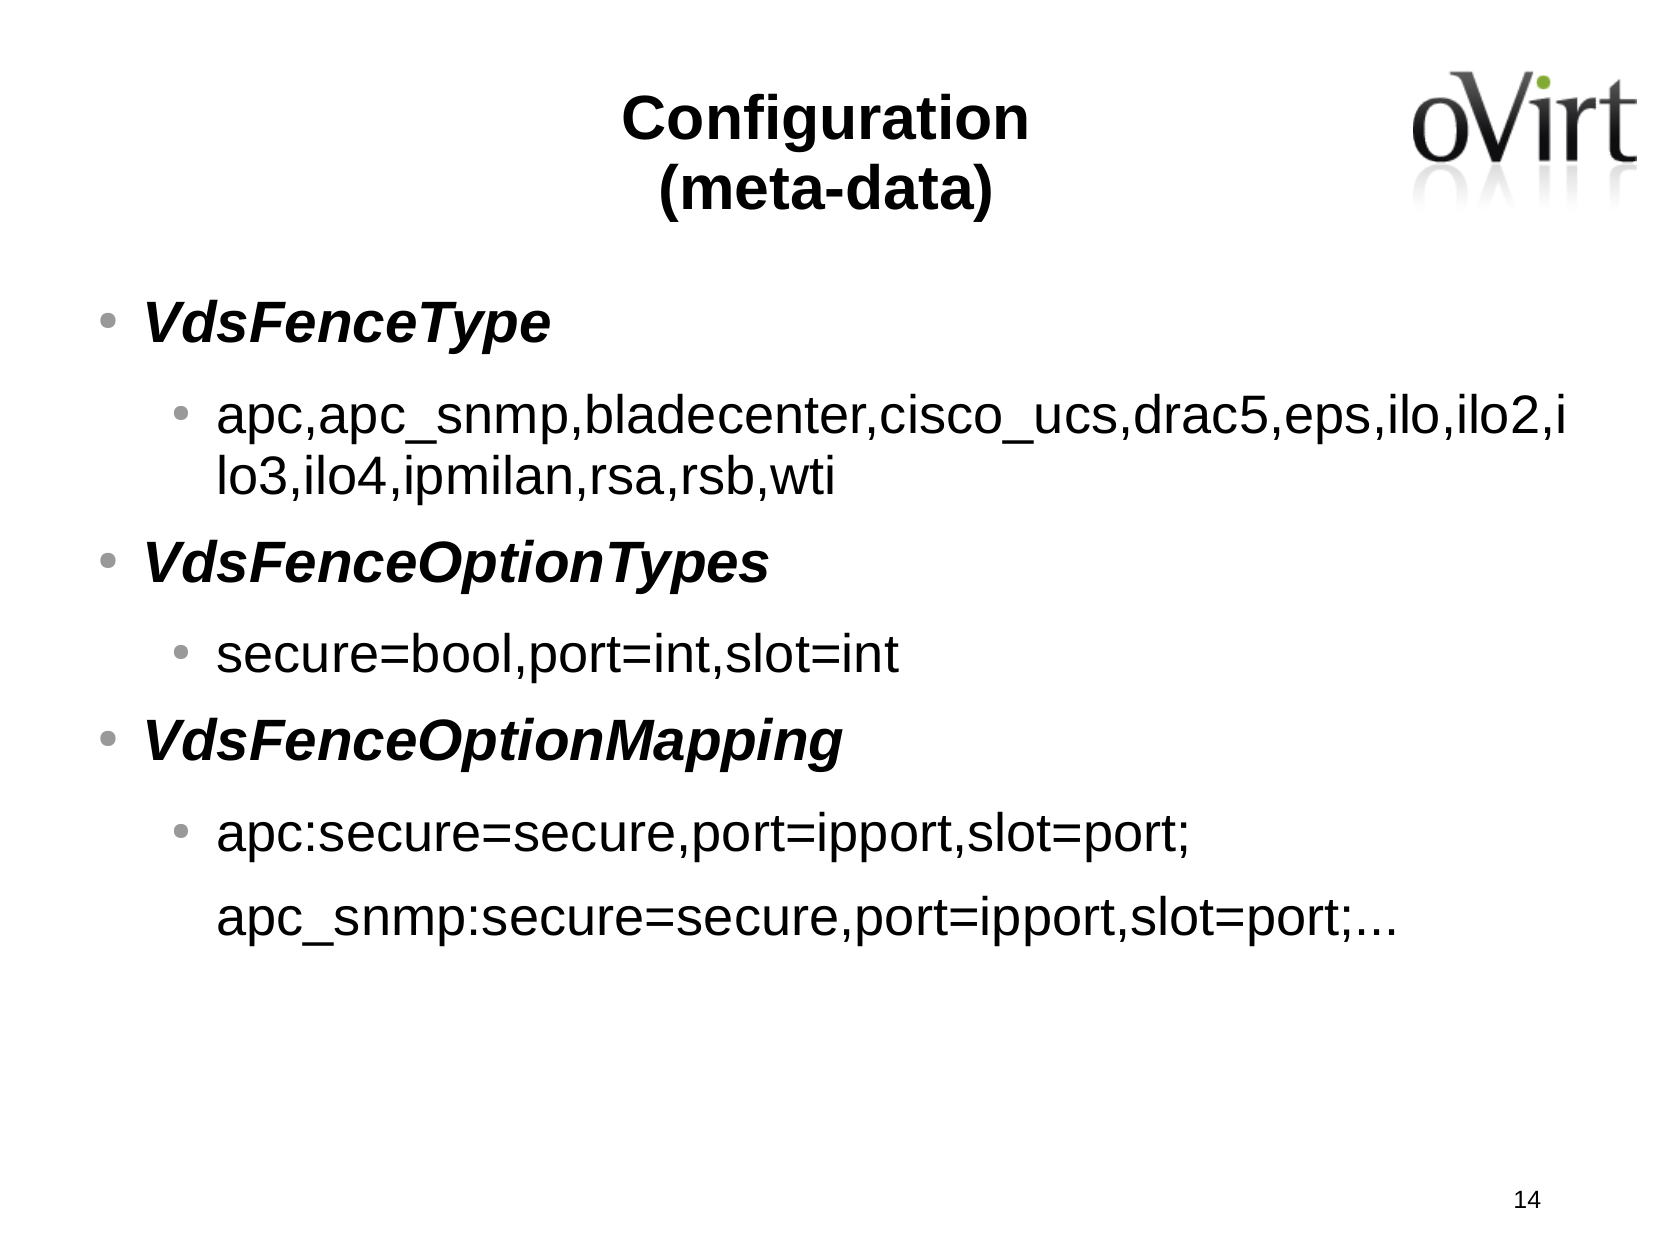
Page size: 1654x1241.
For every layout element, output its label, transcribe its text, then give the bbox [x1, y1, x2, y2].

picture [1571, 63, 1637, 212]
title Configuration (meta-data) [82, 49, 1571, 257]
list VdsFenceType apc,apc_snmp,bladecenter,cisco_ucs,drac5,eps,ilo,ilo2,ilo3,ilo4,ipmilan,rsa,rsb,wti VdsFenceOptionTypes secure=bool,port=int,slot=int VdsFenceOptionMapping apc:secure=secure,port=ipport,slot=port; apc_snmp:secure=secure,port=ipport,slot=port;... [82, 290, 1571, 995]
